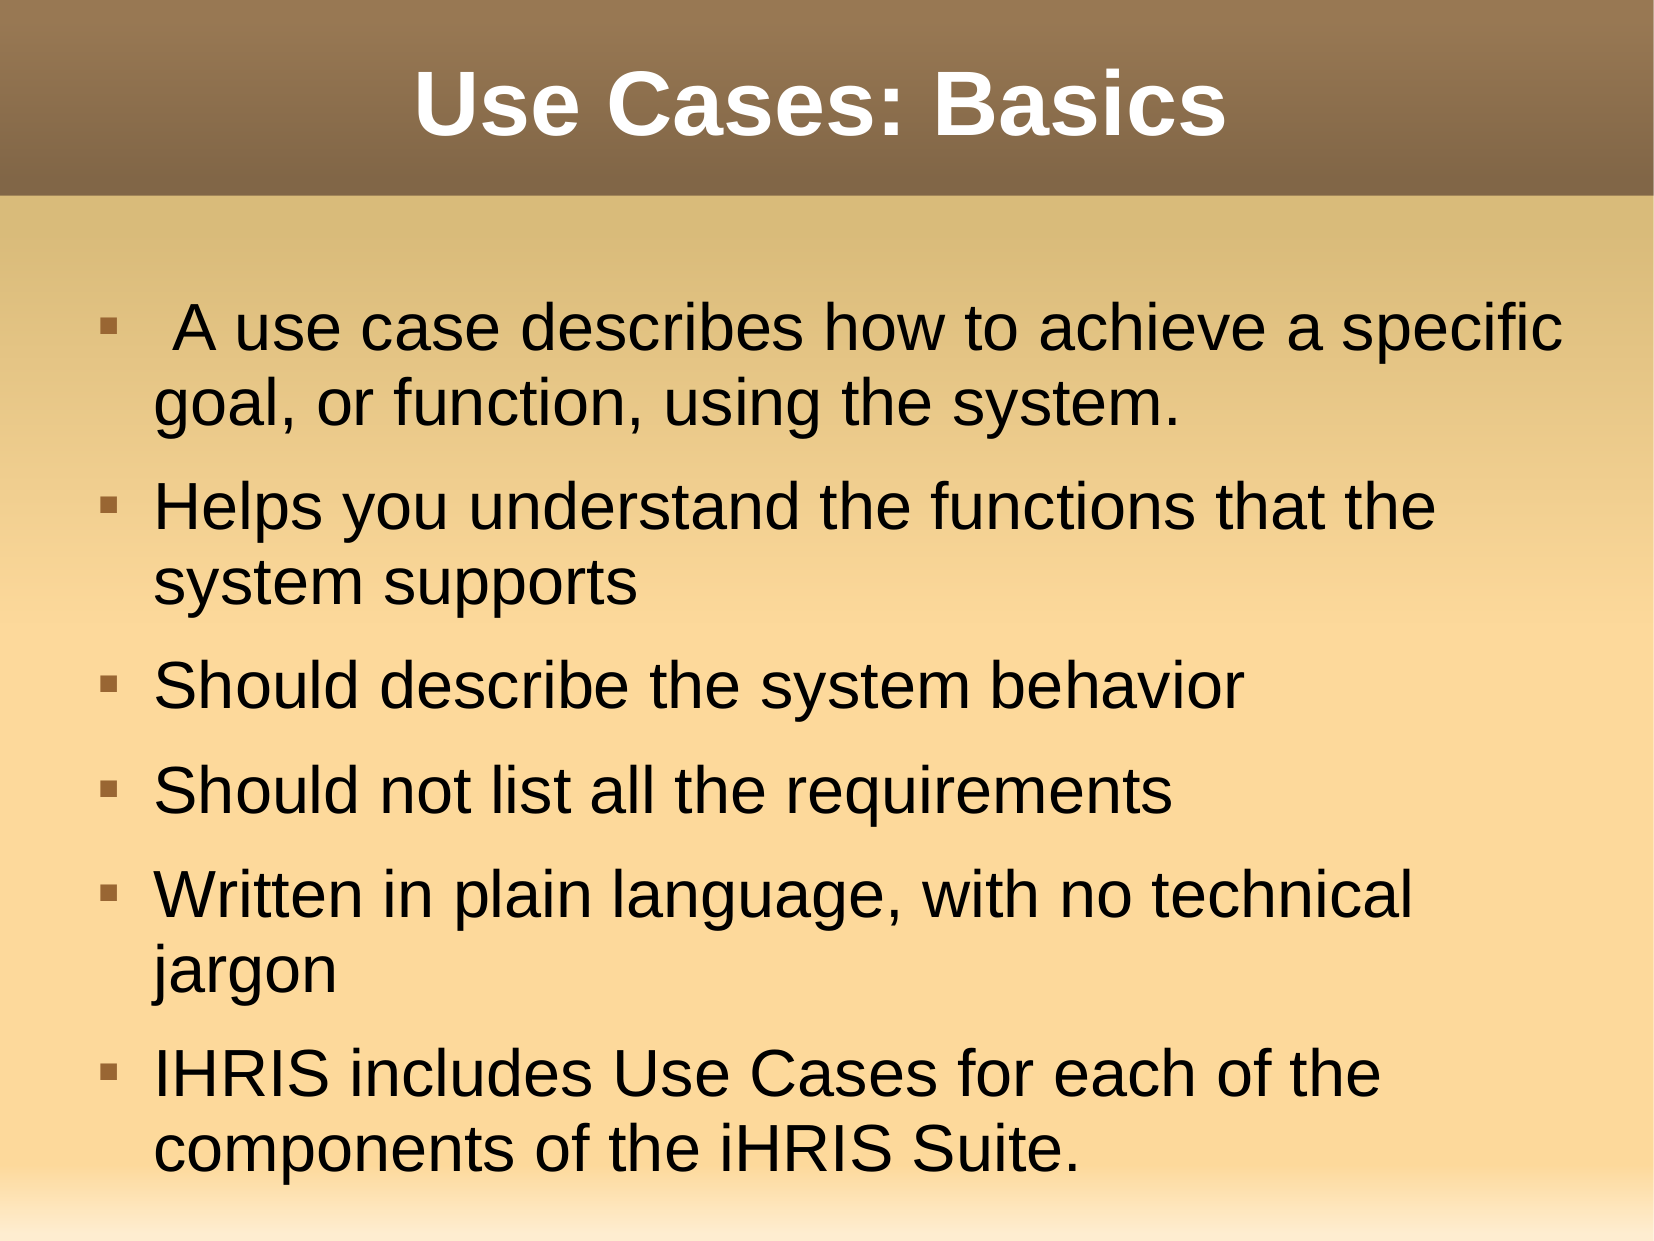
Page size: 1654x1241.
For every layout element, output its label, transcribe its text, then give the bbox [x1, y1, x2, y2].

picture [0, 0, 1654, 1241]
list A use case describes how to achieve a specific goal, or function, using the system. Helps you understand the functions that the system supports Should describe the system behavior Should not list all the requirements Written in plain language, with no technical jargon IHRIS includes Use Cases for each of the components of the iHRIS Suite. [82, 290, 1571, 1241]
title Use Cases: Basics [76, 7, 1565, 200]
